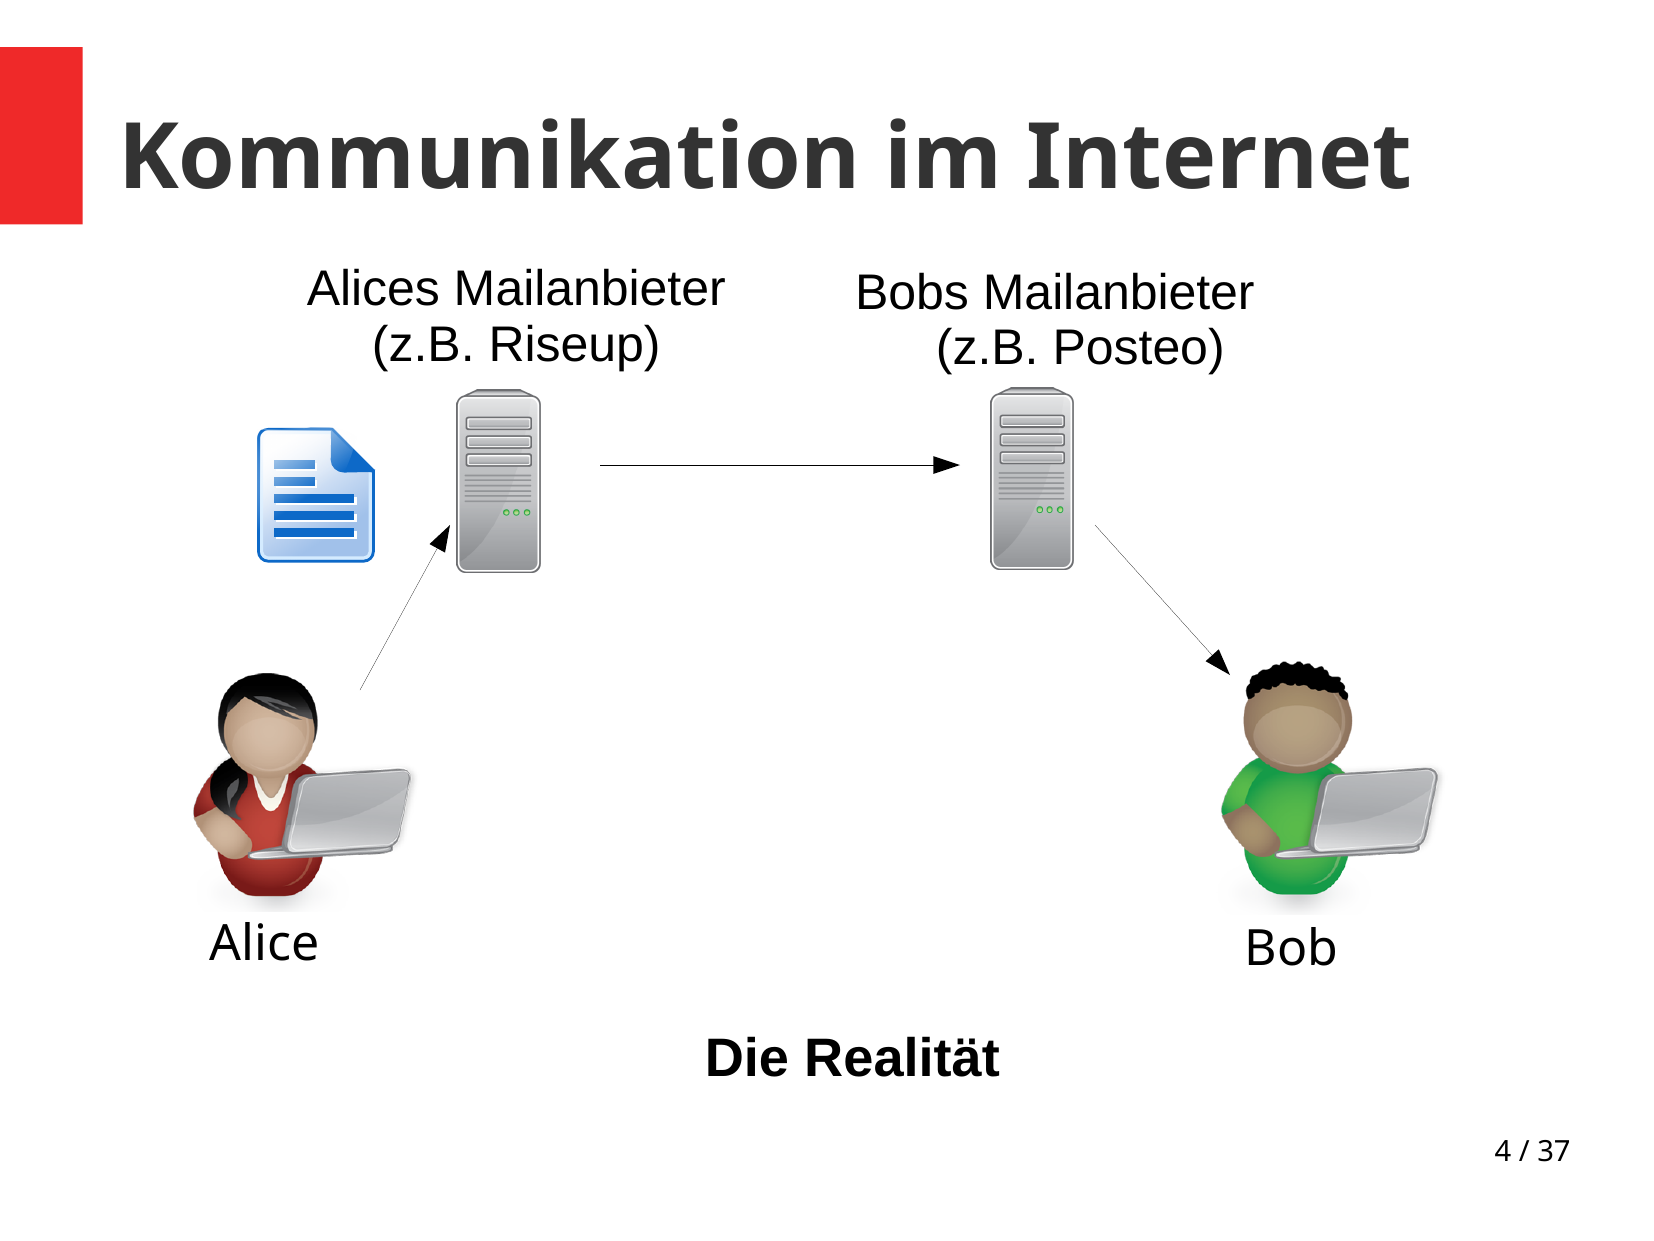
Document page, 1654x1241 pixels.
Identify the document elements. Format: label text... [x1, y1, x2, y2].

picture [1200, 638, 1456, 916]
picture [240, 421, 389, 571]
text_box Bobs Mailanbieter (z.B. Posteo) [840, 256, 1321, 439]
text_box Die Realität [690, 1020, 1126, 1096]
picture [990, 439, 1074, 571]
picture [173, 659, 421, 912]
picture [456, 436, 541, 573]
text_box Alice [195, 900, 481, 984]
text_box Alices Mailanbieter (z.B. Riseup) [276, 252, 757, 436]
text_box Bob [1230, 904, 1411, 988]
title Kommunikation im Internet [118, 49, 1571, 257]
